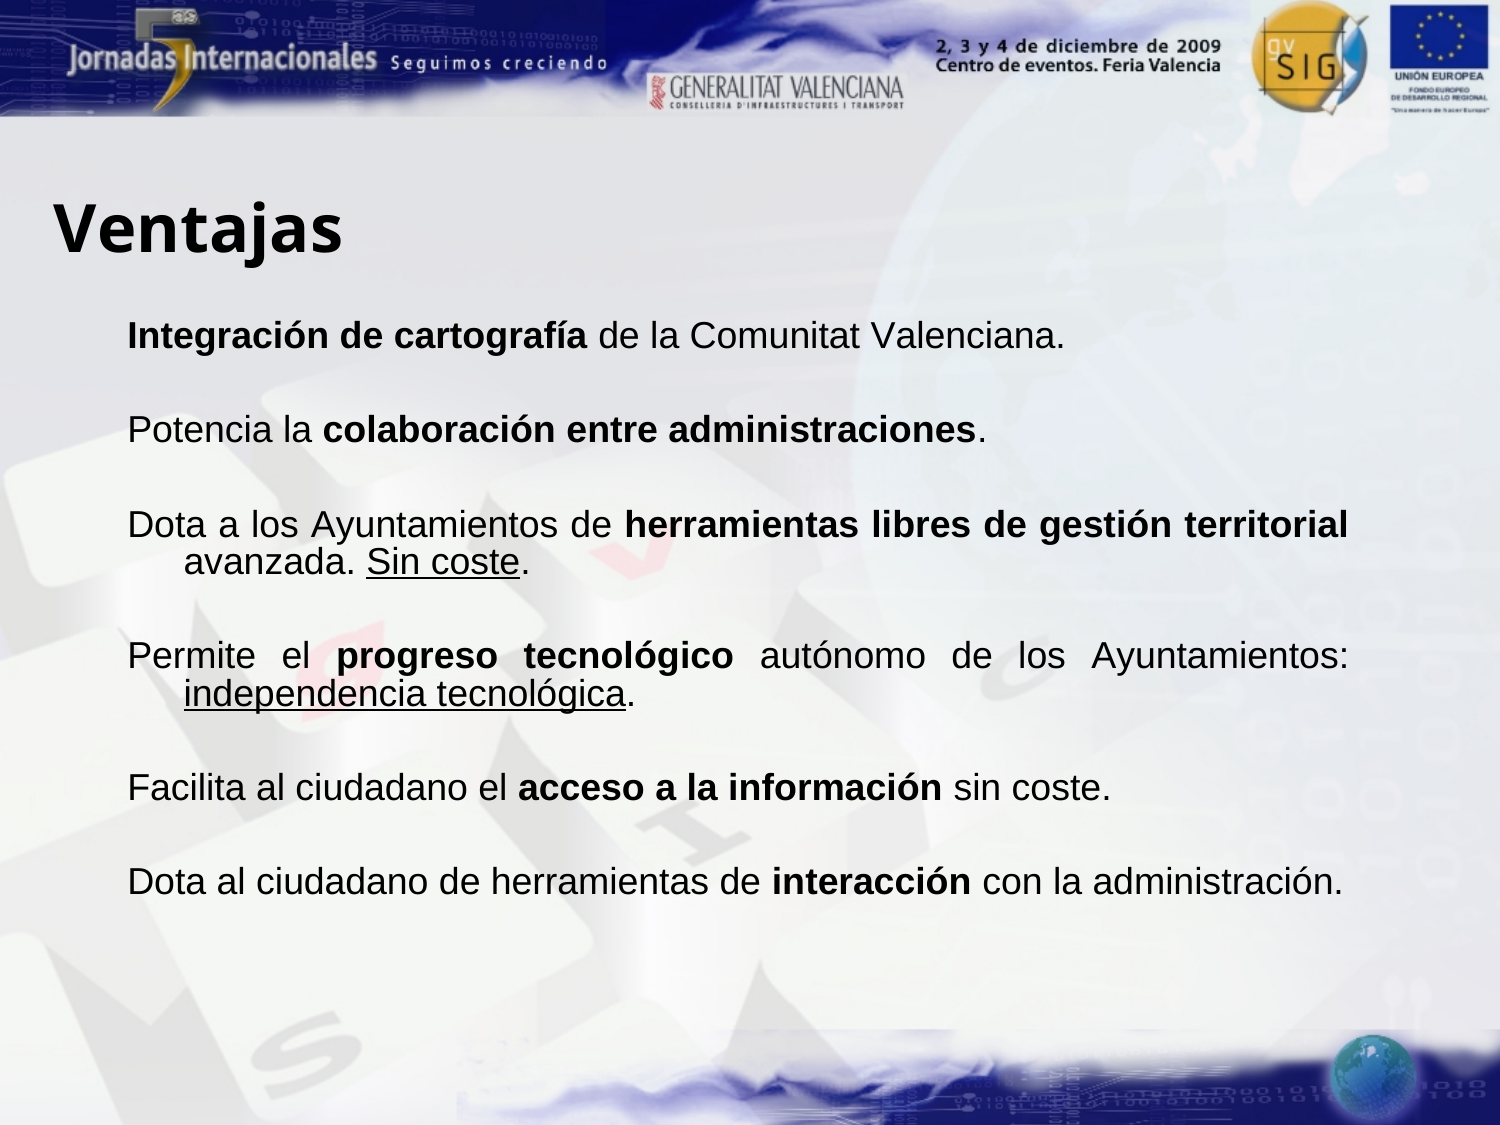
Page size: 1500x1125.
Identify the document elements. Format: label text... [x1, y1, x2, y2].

picture [0, 317, 1500, 1125]
picture [0, 0, 1500, 128]
text_box Integración de cartografía de la Comunitat Valenciana. Potencia la colaboración entre administraciones. Dota a los Ayuntamientos de herramientas libres de gestión territorial avanzada. Sin coste. Permite el progreso tecnológico autónomo de los Ayuntamientos: independencia tecnológica. Facilita al ciudadano el acceso a la información sin coste. Dota al ciudadano de herramientas de interacción con la administración. [112, 317, 1365, 1043]
text_box Ventajas [0, 128, 1500, 317]
